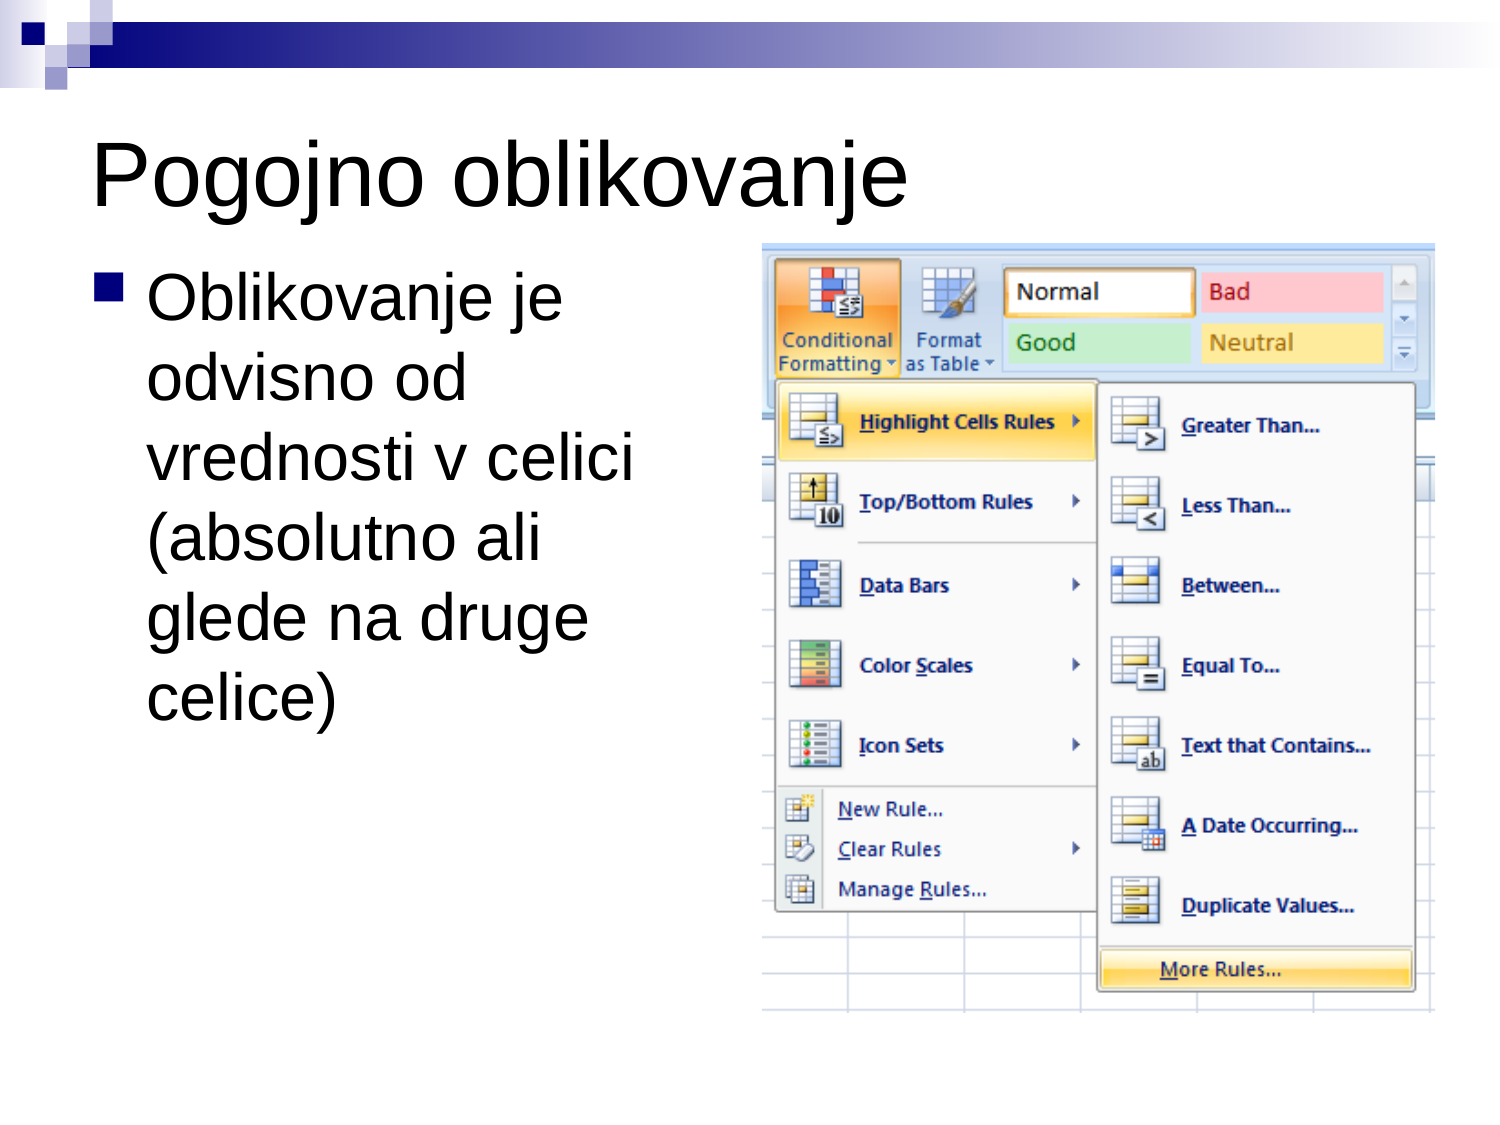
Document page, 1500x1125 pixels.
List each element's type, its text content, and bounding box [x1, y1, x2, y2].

list Oblikovanje je odvisno od vrednosti v celici (absolutno ali glede na druge celice) [75, 246, 739, 1079]
picture [761, 243, 1436, 1013]
title Pogojno oblikovanje [75, 105, 1425, 235]
